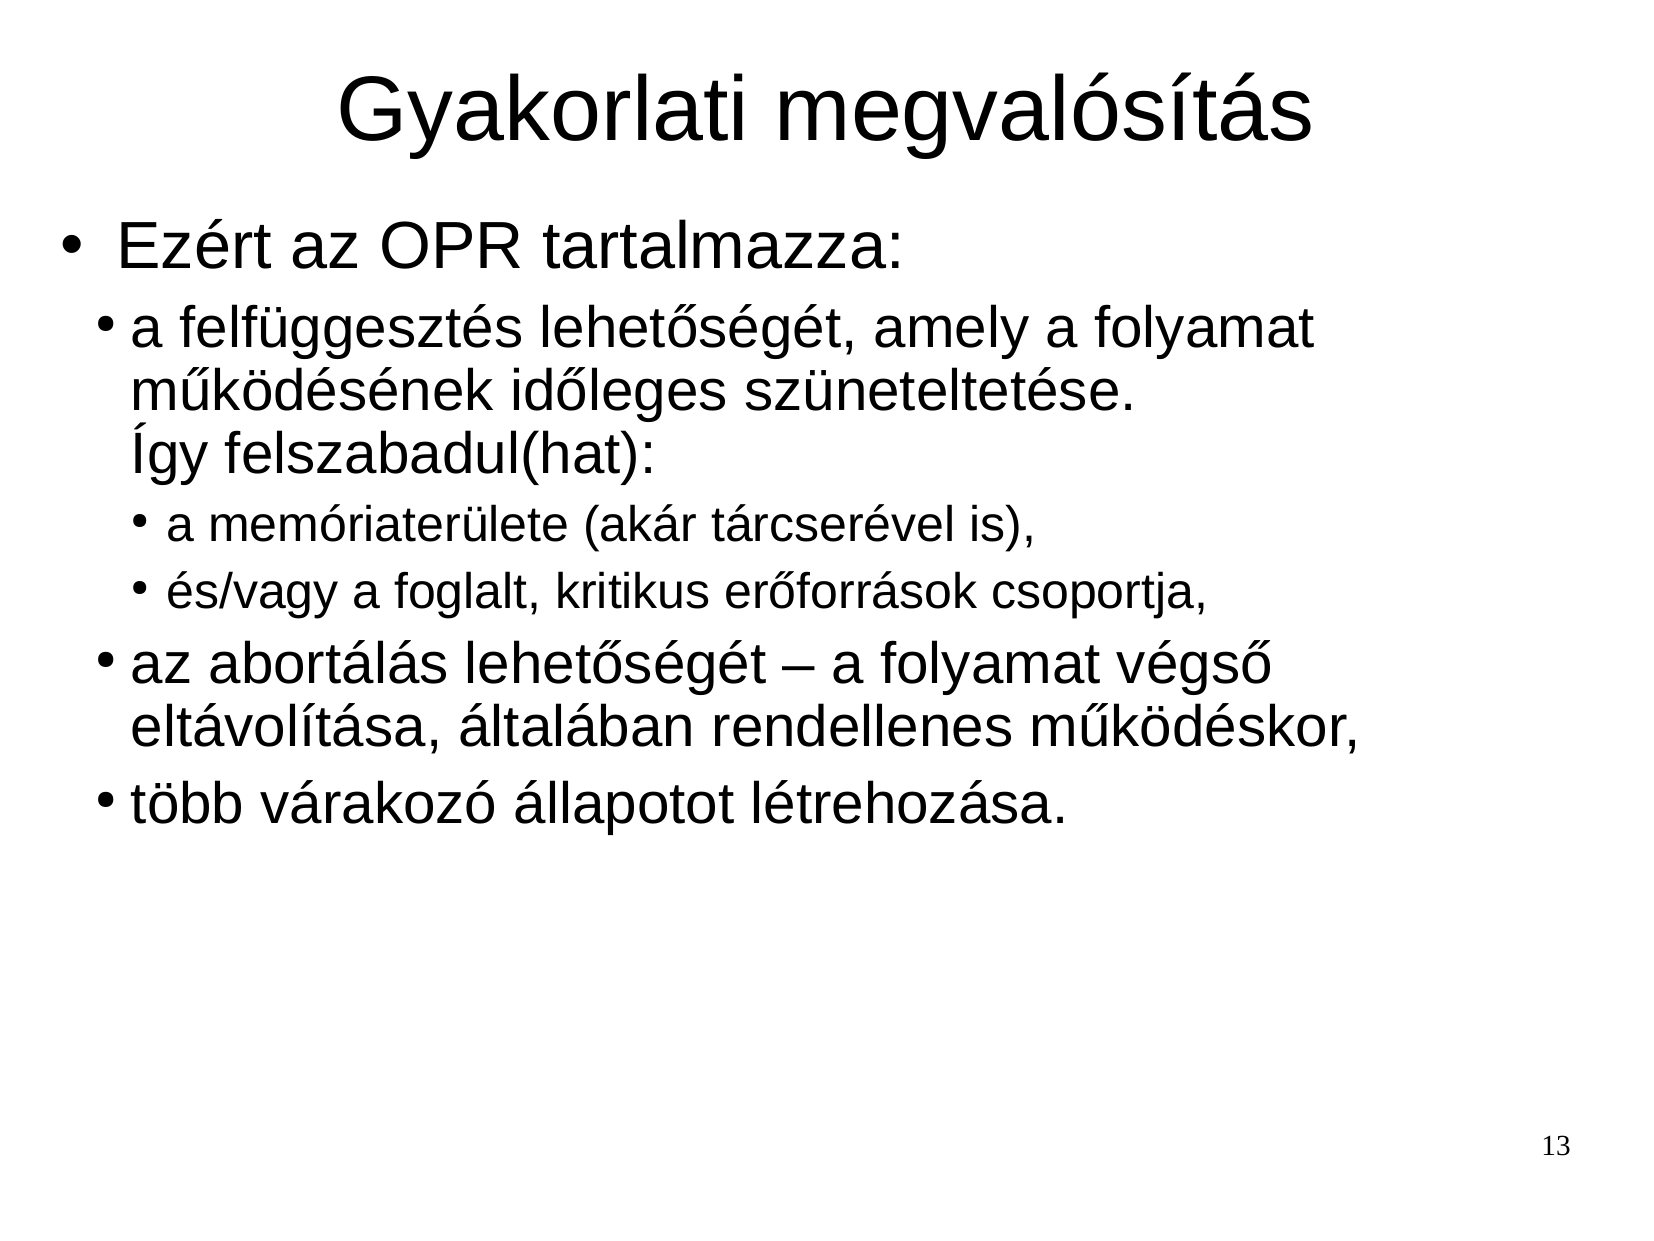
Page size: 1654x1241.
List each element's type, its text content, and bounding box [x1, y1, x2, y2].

title Gyakorlati megvalósítás [123, 0, 1530, 203]
list Ezért az OPR tartalmazza: a felfüggesztés lehetőségét, amely a folyamat működésének időleges szüneteltetése. Így felszabadul(hat): a memóriaterülete (akár tárcserével is), és/vagy a foglalt, kritikus erőforrások csoportja, az abortálás lehetőségét – a folyamat végső eltávolítása, általában rendellenes működéskor, több várakozó állapotot létrehozása. [45, 203, 1595, 1241]
